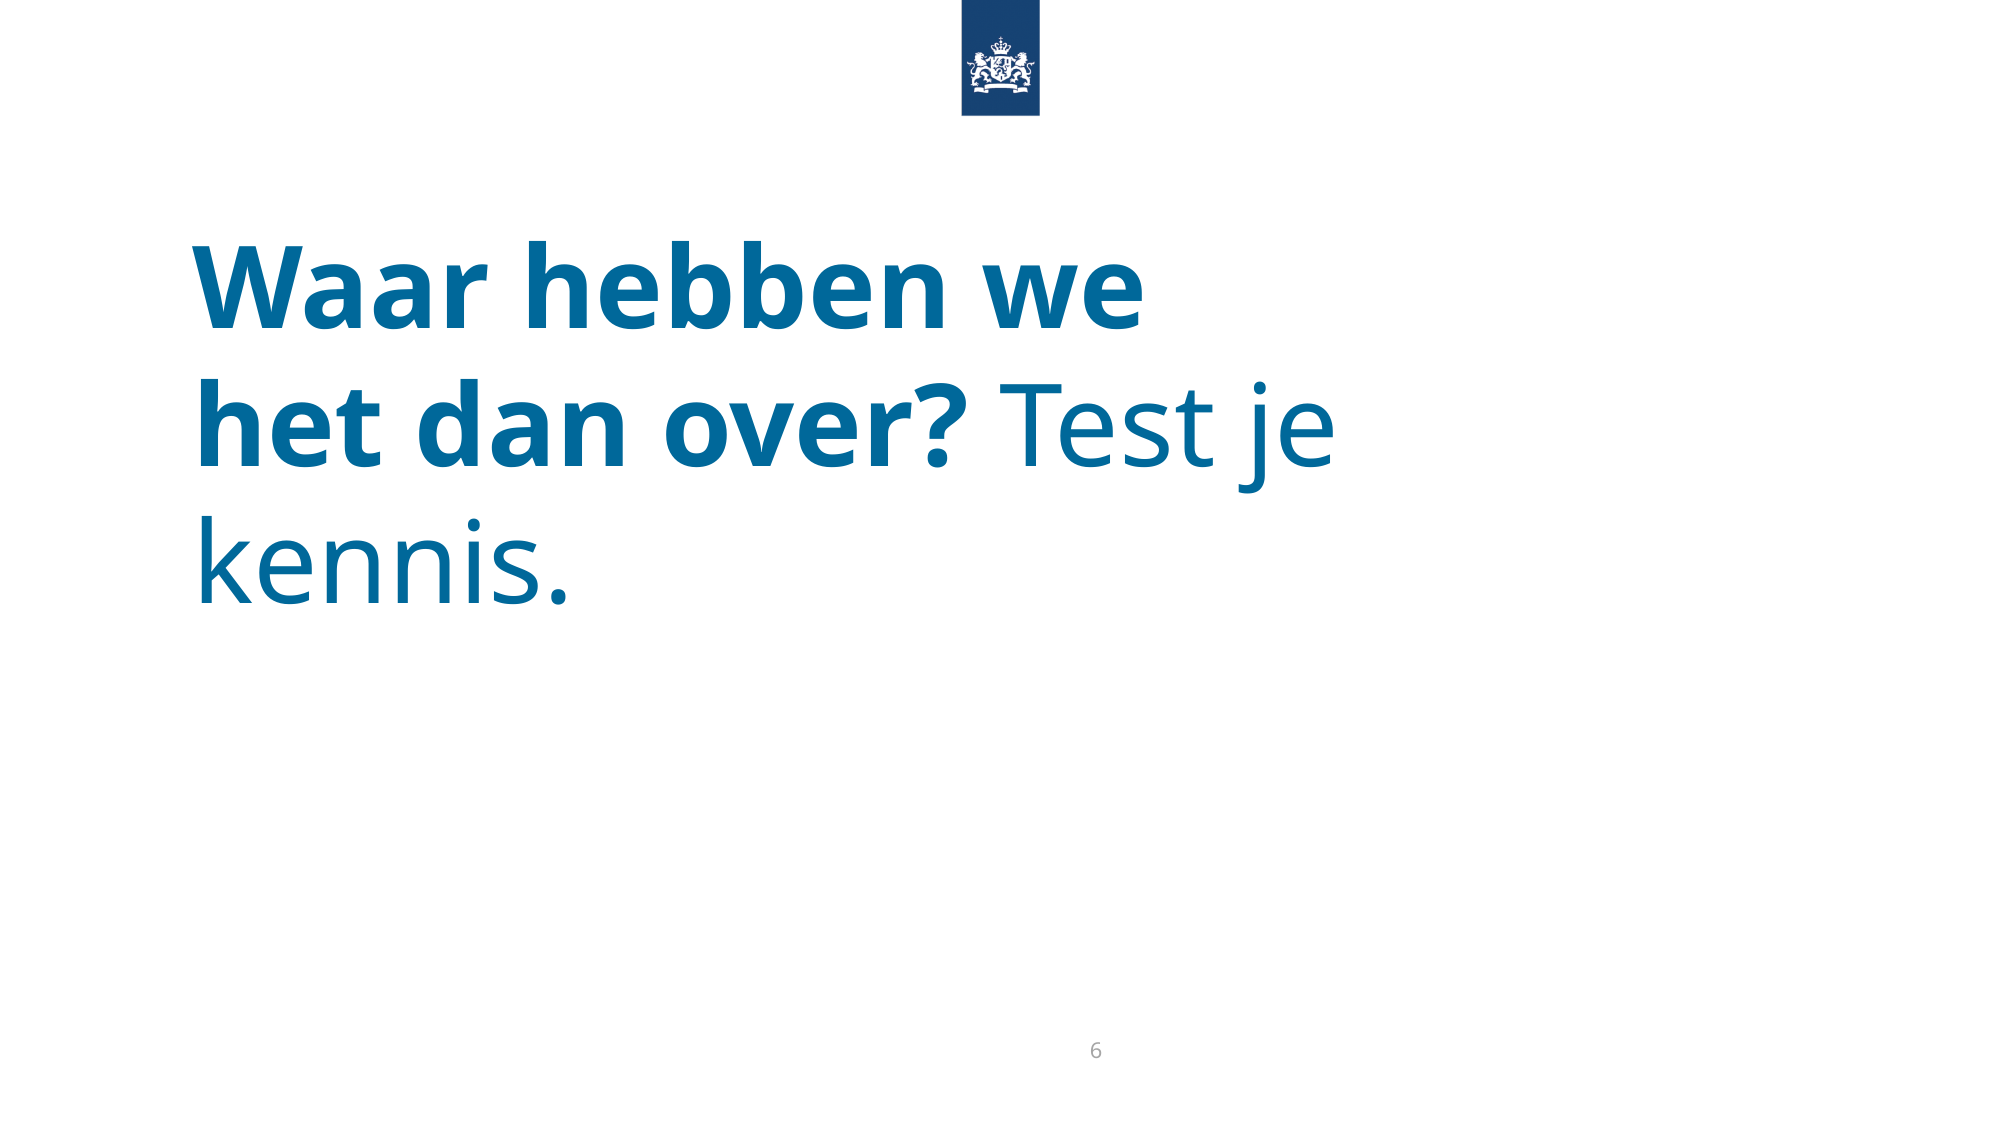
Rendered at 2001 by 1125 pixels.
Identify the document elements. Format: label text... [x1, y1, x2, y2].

text_box Waar hebben we het dan over? Test je kennis. [177, 206, 1360, 639]
text_box 6 [1074, 1020, 1897, 1074]
